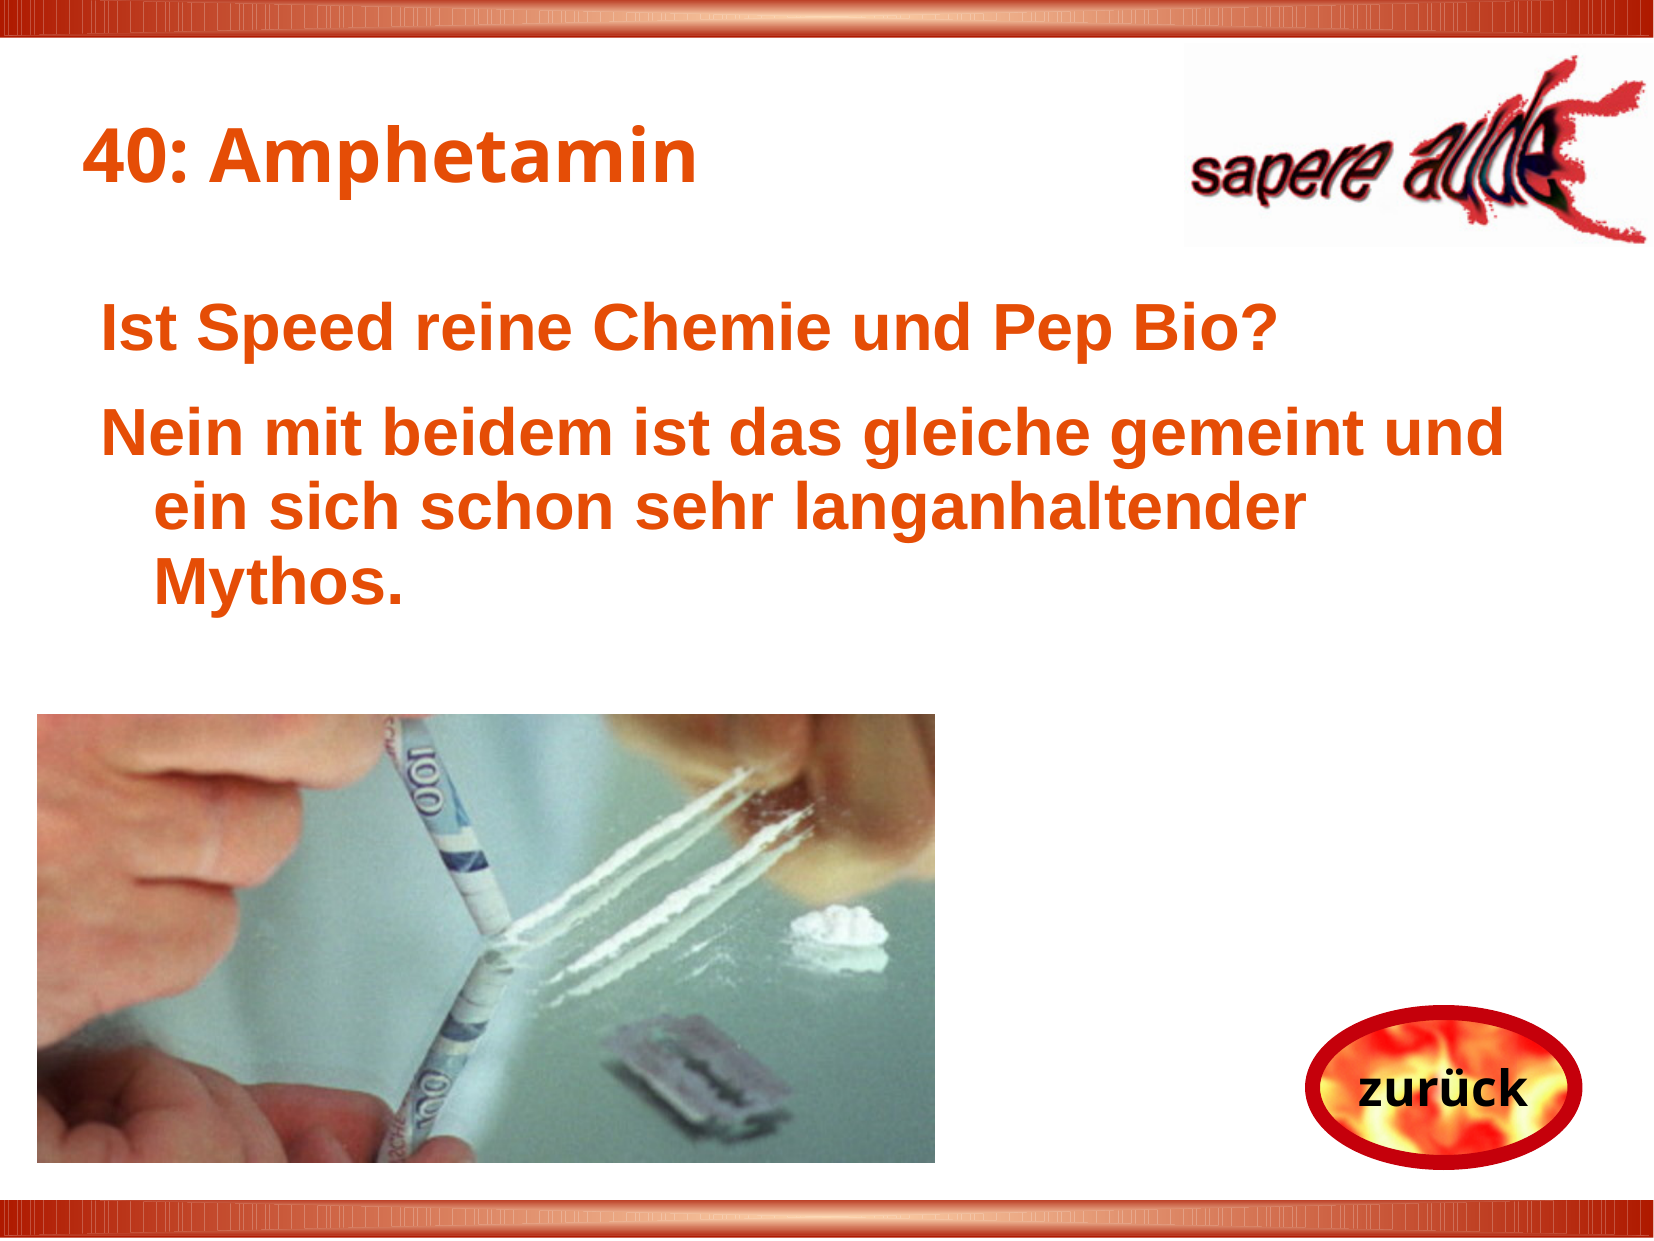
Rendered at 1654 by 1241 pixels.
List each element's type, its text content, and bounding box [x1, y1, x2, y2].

picture [1184, 43, 1654, 247]
picture [1328, 1109, 1560, 1154]
list Ist Speed reine Chemie und Pep Bio? Nein mit beidem ist das gleiche gemeint und ein sich schon sehr langanhaltender Mythos. [82, 290, 1571, 1109]
title 40: Amphetamin [82, 49, 1571, 257]
picture [37, 714, 935, 1163]
